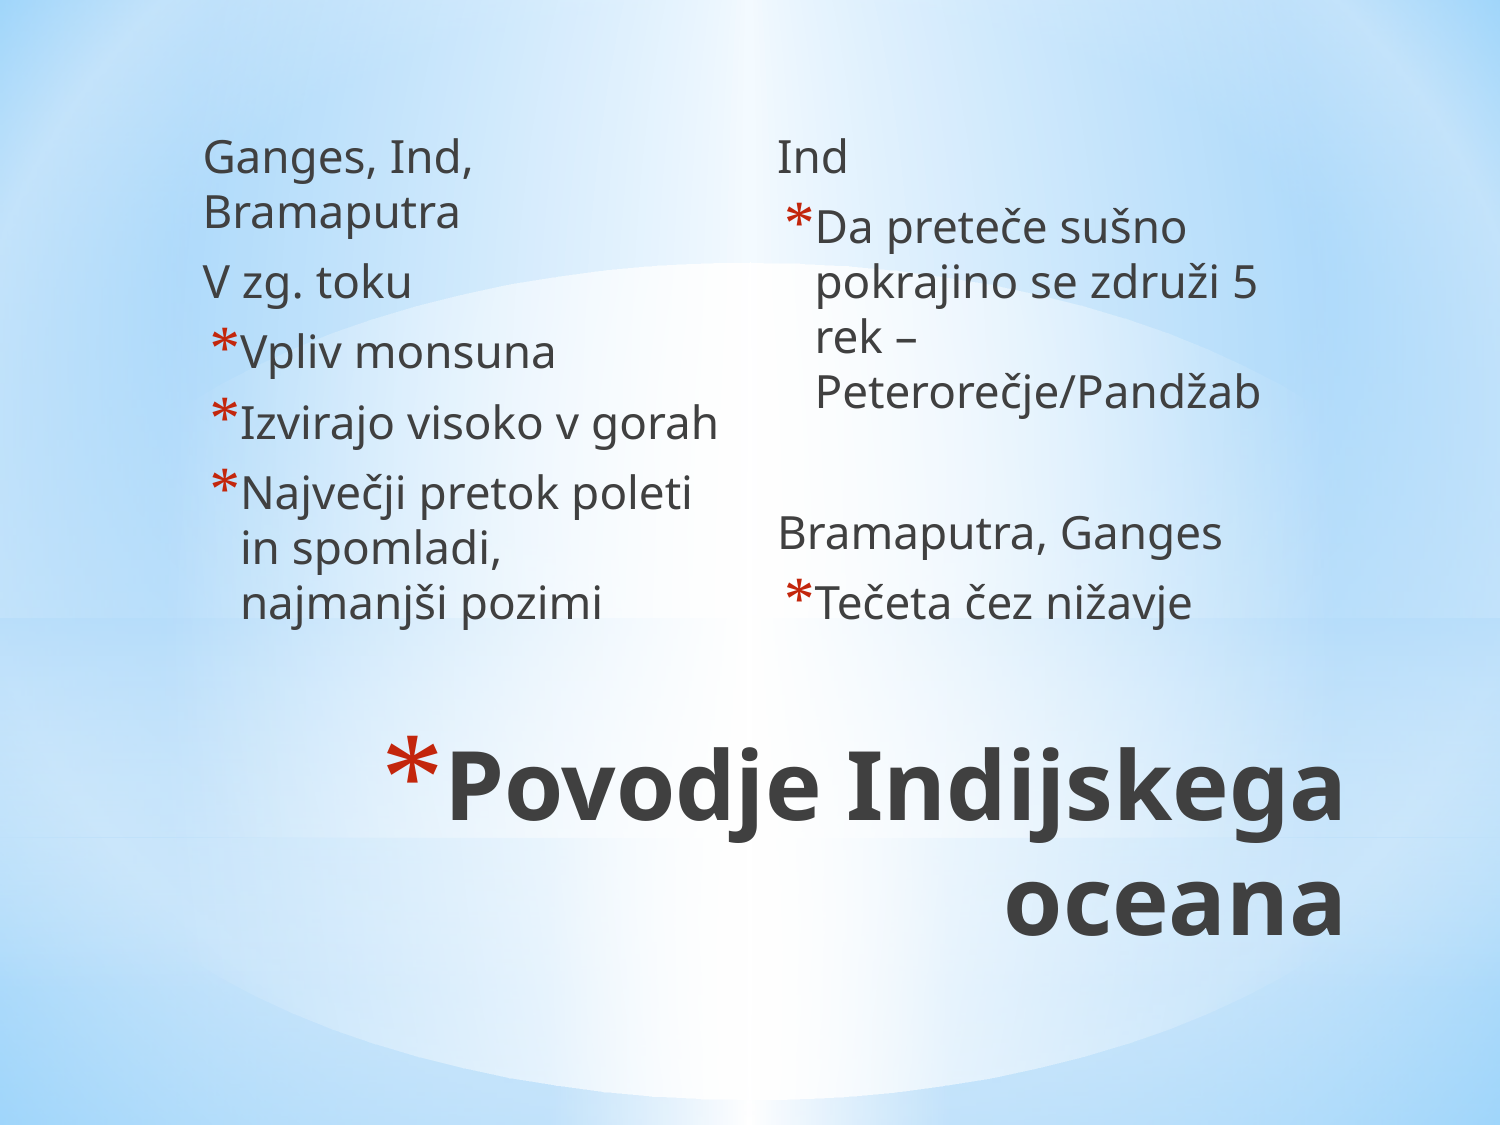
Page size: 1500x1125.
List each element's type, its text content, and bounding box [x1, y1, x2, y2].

list Ind Da preteče sušno pokrajino se združi 5 rek – Peterorečje/Pandžab Bramaputra, Ganges Tečeta čez nižavje [761, 120, 1311, 691]
list Ganges, Ind, Bramaputra V zg. toku Vpliv monsuna Izvirajo visoko v gorah Največji pretok poleti in spomladi, najmanjši pozimi [187, 120, 737, 691]
title Povodje Indijskega oceana [294, 717, 1363, 905]
